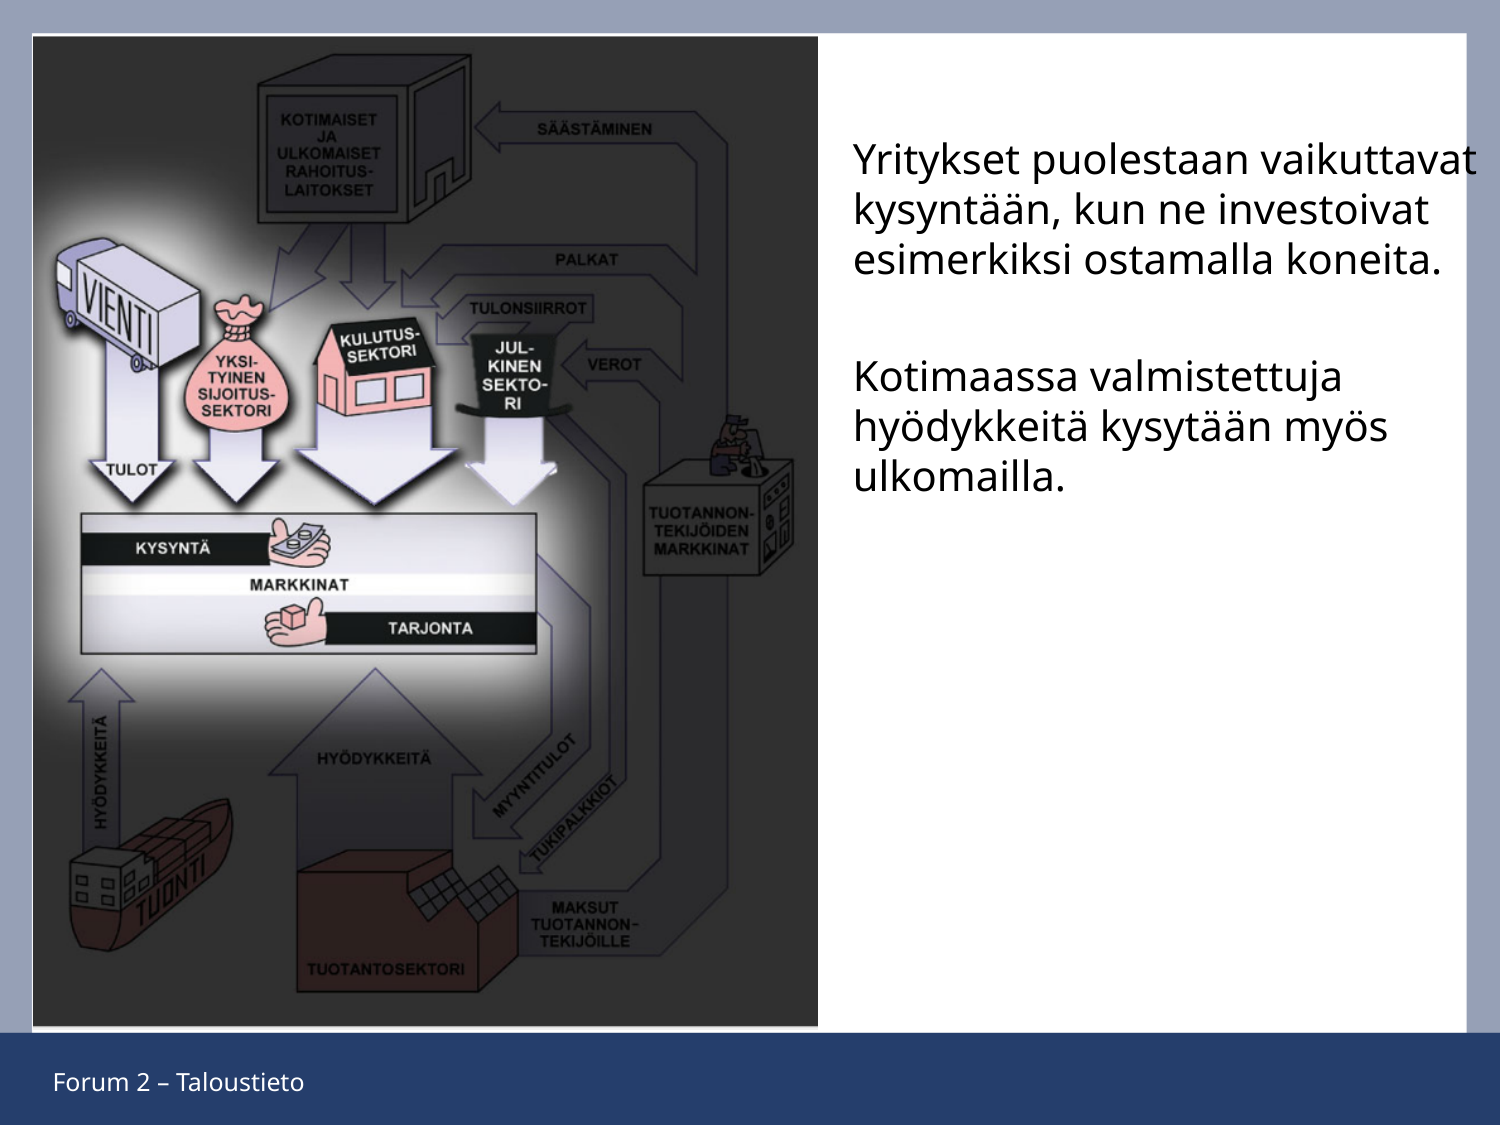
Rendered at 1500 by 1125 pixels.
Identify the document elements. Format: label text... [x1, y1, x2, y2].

picture [0, 0, 1500, 1125]
list Yritykset puolestaan vaikuttavat kysyntään, kun ne investoivat esimerkiksi ostamalla koneita. Kotimaassa valmistettuja hyödykkeitä kysytään myös ulkomailla. [818, 117, 1500, 630]
